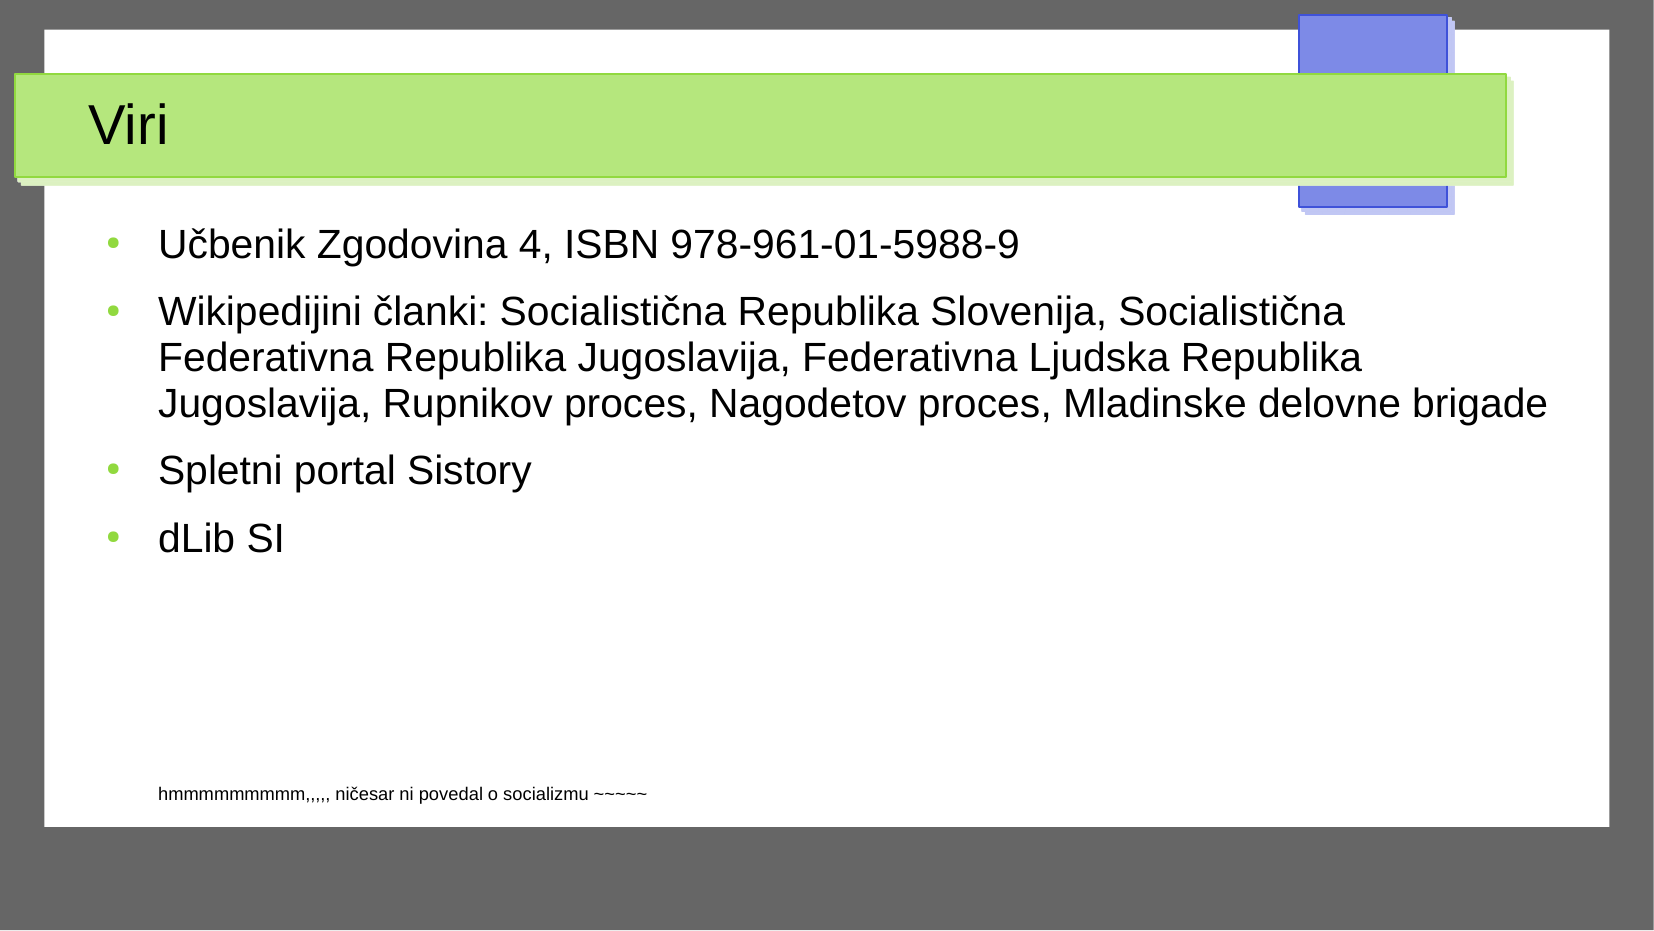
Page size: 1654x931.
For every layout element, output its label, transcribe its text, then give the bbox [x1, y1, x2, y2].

title Viri [88, 73, 1506, 178]
list Učbenik Zgodovina 4, ISBN 978-961-01-5988-9 Wikipedijini članki: Socialistična Republika Slovenija, Socialistična Federativna Republika Jugoslavija, Federativna Ljudska Republika Jugoslavija, Rupnikov proces, Nagodetov proces, Mladinske delovne brigade Spletni portal Sistory dLib SI hmmmmmmmmm,,,,, ničesar ni povedal o socializmu ~~~~~ [88, 221, 1565, 813]
